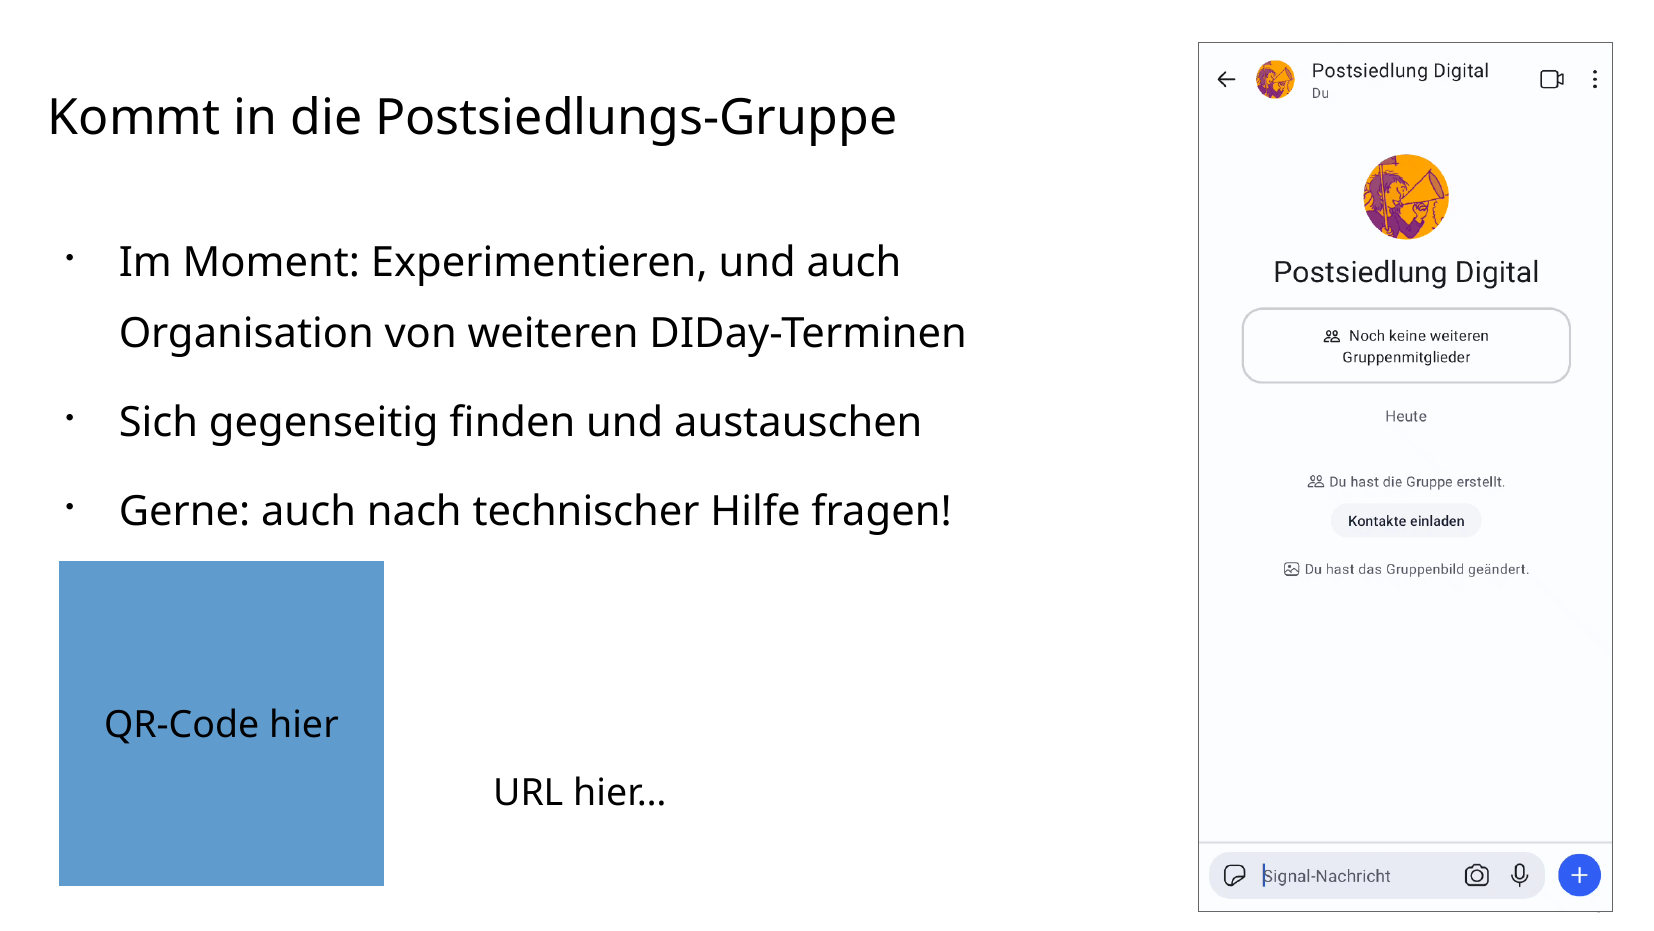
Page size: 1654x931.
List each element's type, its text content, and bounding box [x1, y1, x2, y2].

text_box URL hier… [478, 732, 1128, 851]
picture [1198, 42, 1613, 912]
title Kommt in die Postsiedlungs-Gruppe [47, 37, 1152, 193]
list Im Moment: Experimentieren, und auch Organisation von weiteren DIDay-Terminen Sich gegenseitig finden und austauschen Gerne: auch nach technischer Hilfe fragen! [47, 217, 1152, 680]
text_box QR-Code hier [59, 561, 384, 886]
